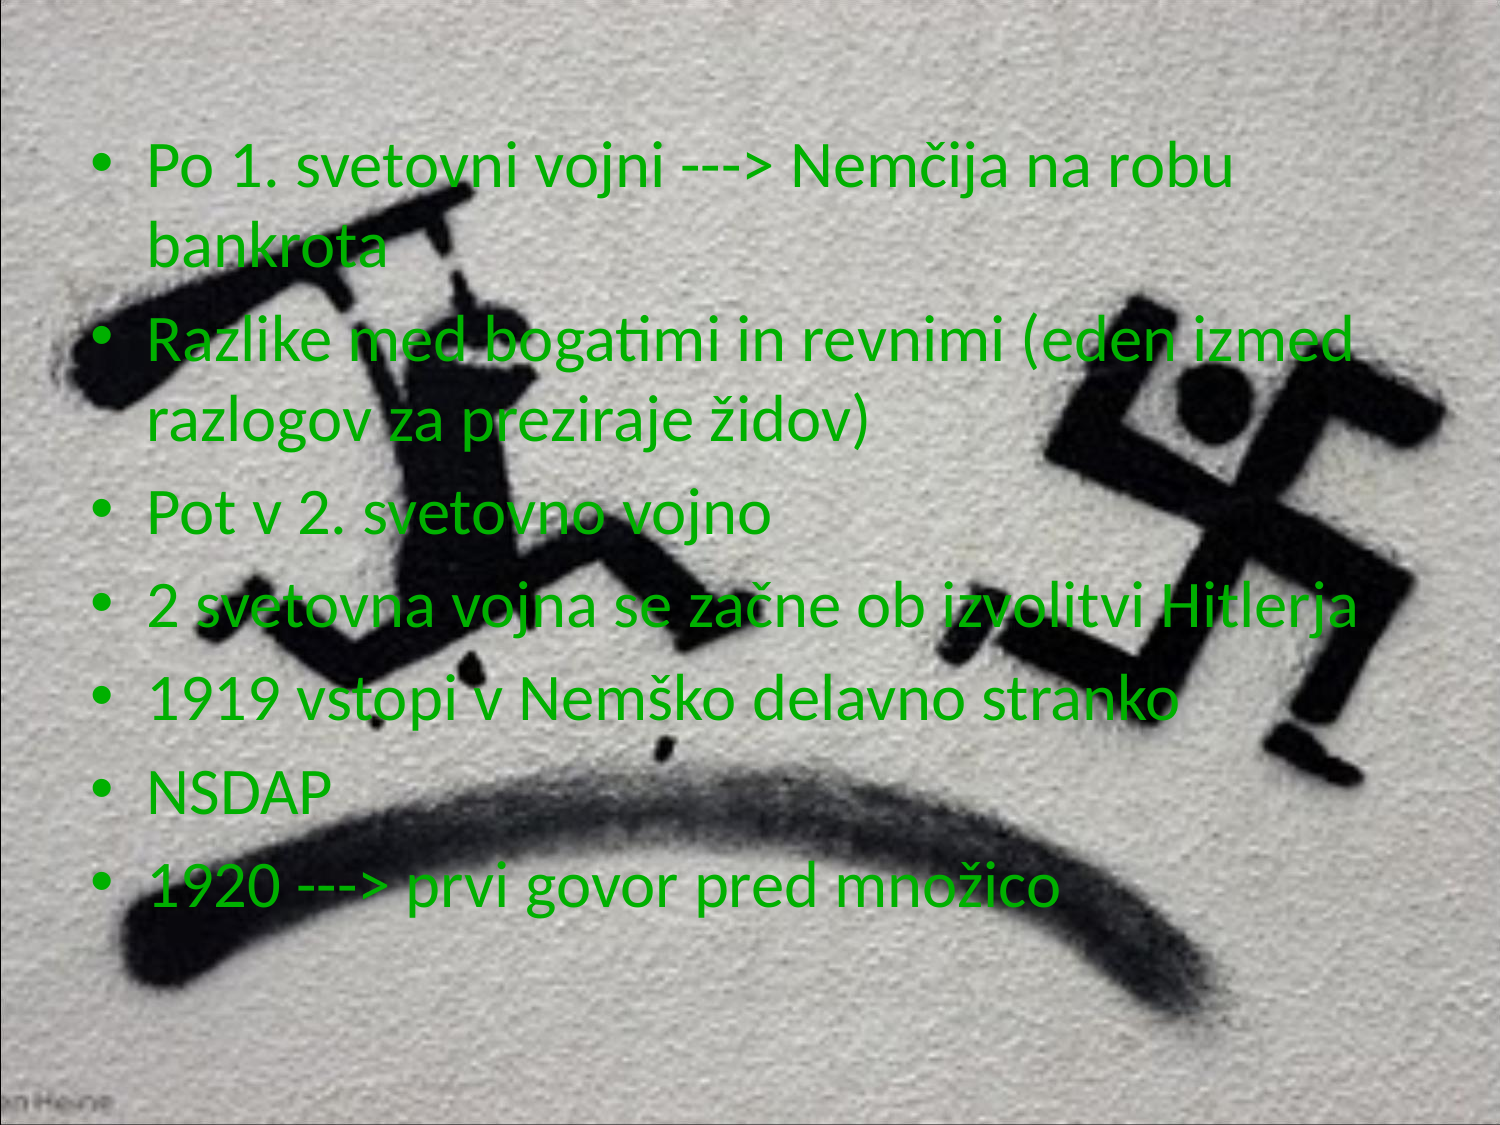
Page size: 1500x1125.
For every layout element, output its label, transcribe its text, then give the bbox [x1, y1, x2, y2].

list Po 1. svetovni vojni ---> Nemčija na robu bankrota Razlike med bogatimi in revnimi (eden izmed razlogov za preziraje židov) Pot v 2. svetovno vojno 2 svetovna vojna se začne ob izvolitvi Hitlerja 1919 vstopi v Nemško delavno stranko NSDAP 1920 ---> prvi govor pred množico [75, 113, 1425, 1005]
picture [0, 0, 1500, 1125]
